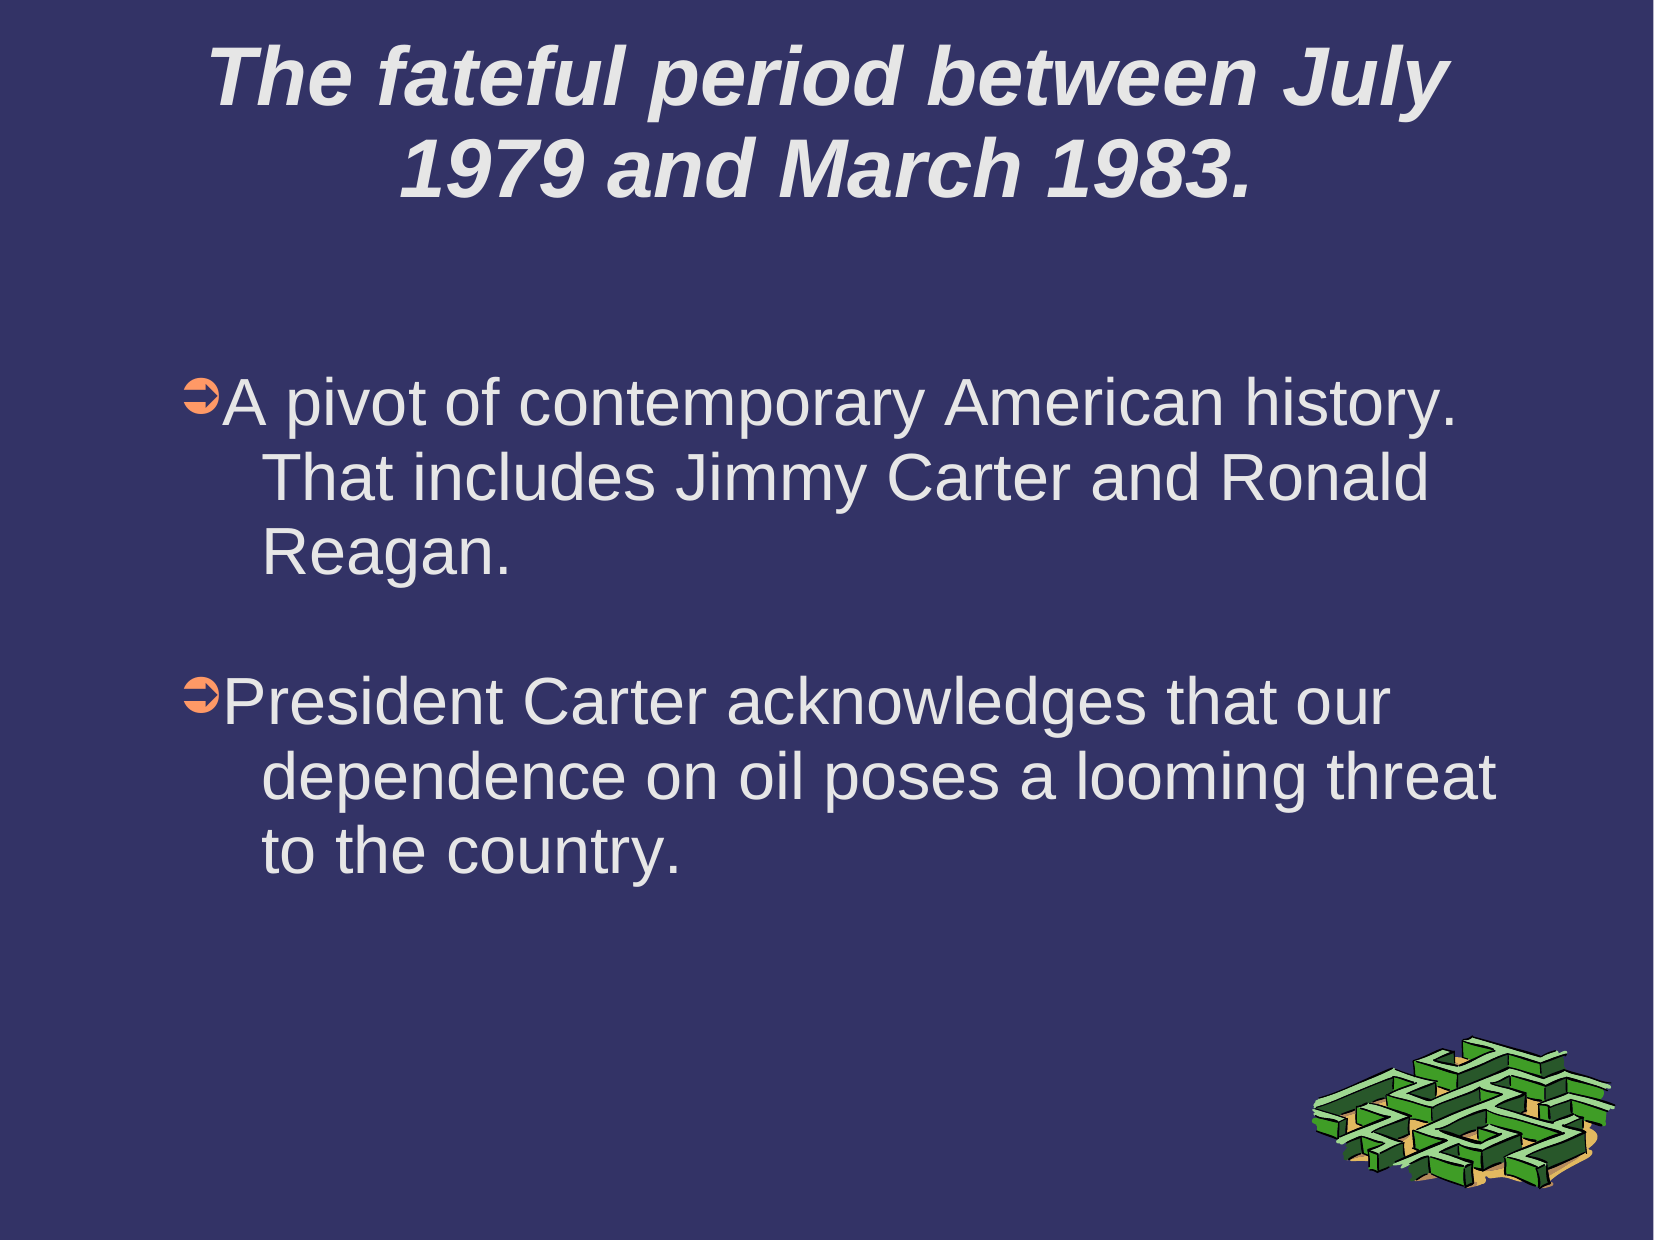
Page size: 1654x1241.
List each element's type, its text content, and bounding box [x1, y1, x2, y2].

title The fateful period between July 1979 and March 1983. [121, 26, 1534, 219]
list A pivot of contemporary American history. That includes Jimmy Carter and Ronald Reagan. President Carter acknowledges that our dependence on oil poses a looming threat to the country. [178, 364, 1570, 1132]
